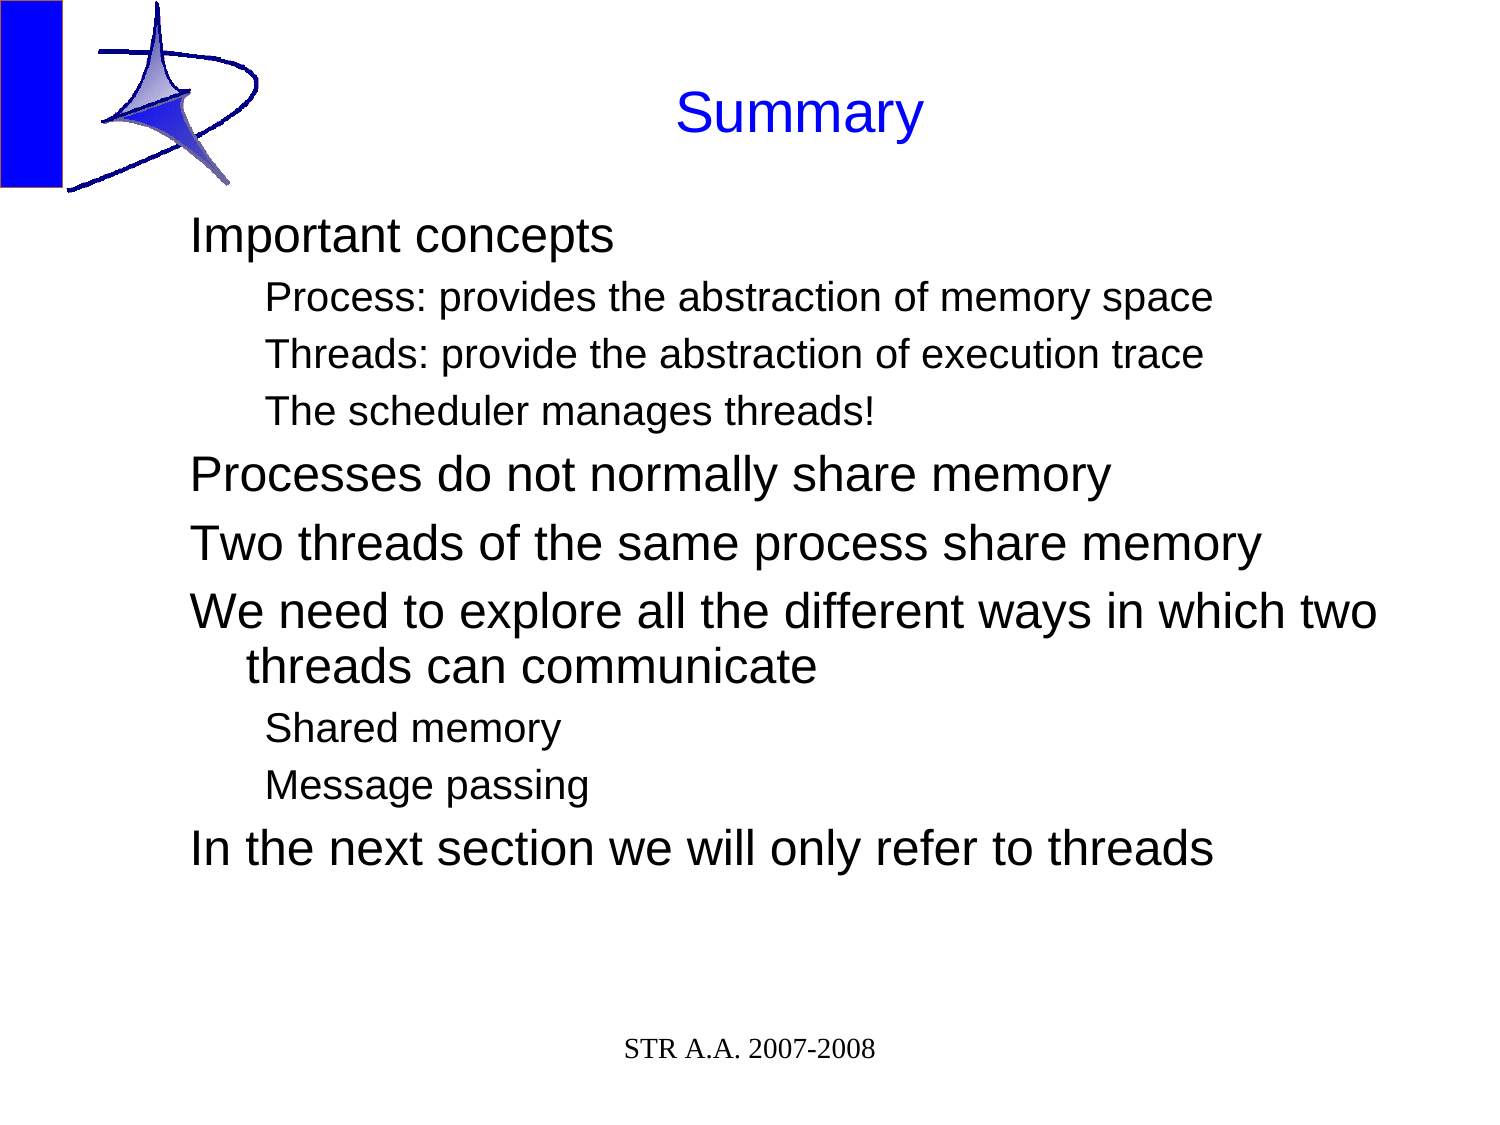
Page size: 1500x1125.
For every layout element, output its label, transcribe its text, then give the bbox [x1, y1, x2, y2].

list Important concepts Process: provides the abstraction of memory space Threads: provide the abstraction of execution trace The scheduler manages threads! Processes do not normally share memory Two threads of the same process share memory We need to explore all the different ways in which two threads can communicate Shared memory Message passing In the next section we will only refer to threads [174, 199, 1425, 963]
title Summary [174, 61, 1425, 164]
picture [62, 0, 263, 197]
